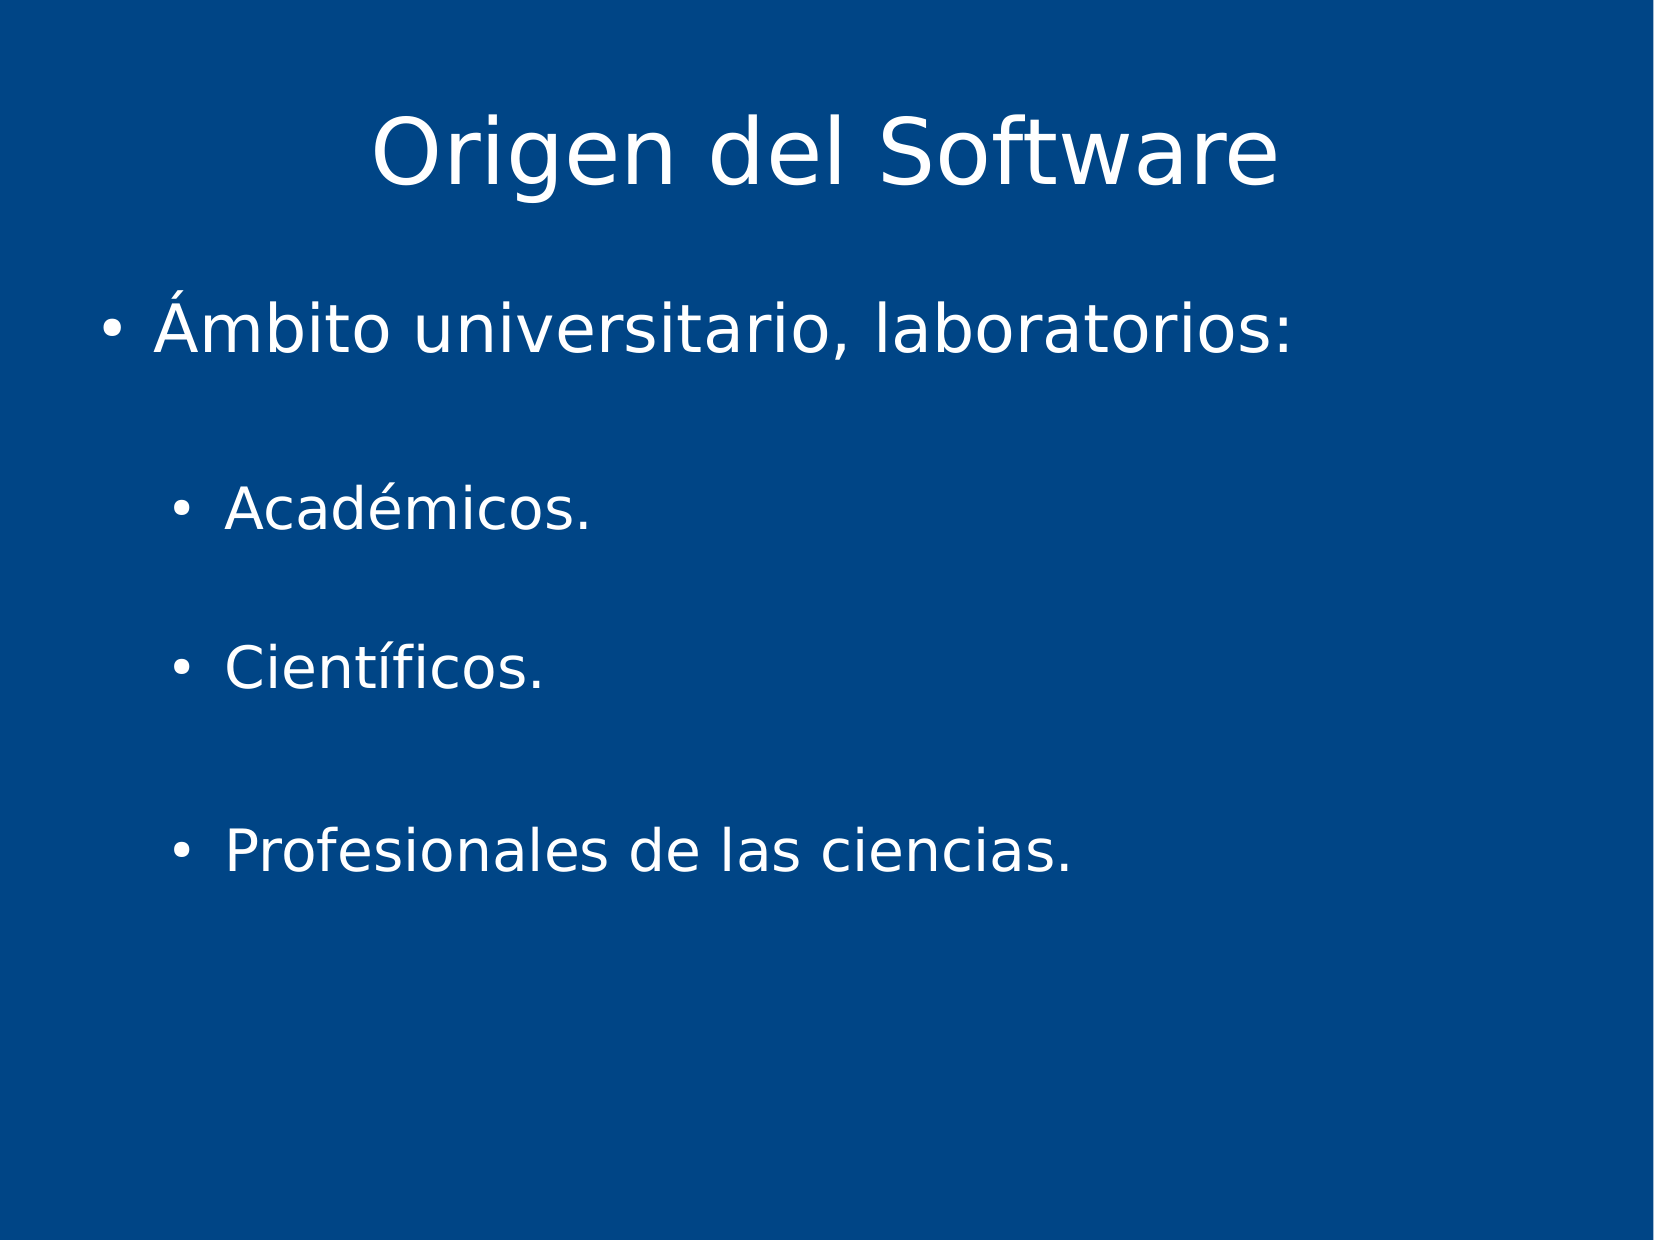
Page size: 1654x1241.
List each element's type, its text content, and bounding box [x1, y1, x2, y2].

list Ámbito universitario, laboratorios: Académicos. Científicos. Profesionales de las ciencias. [82, 290, 1571, 1109]
title Origen del Software [82, 49, 1571, 257]
